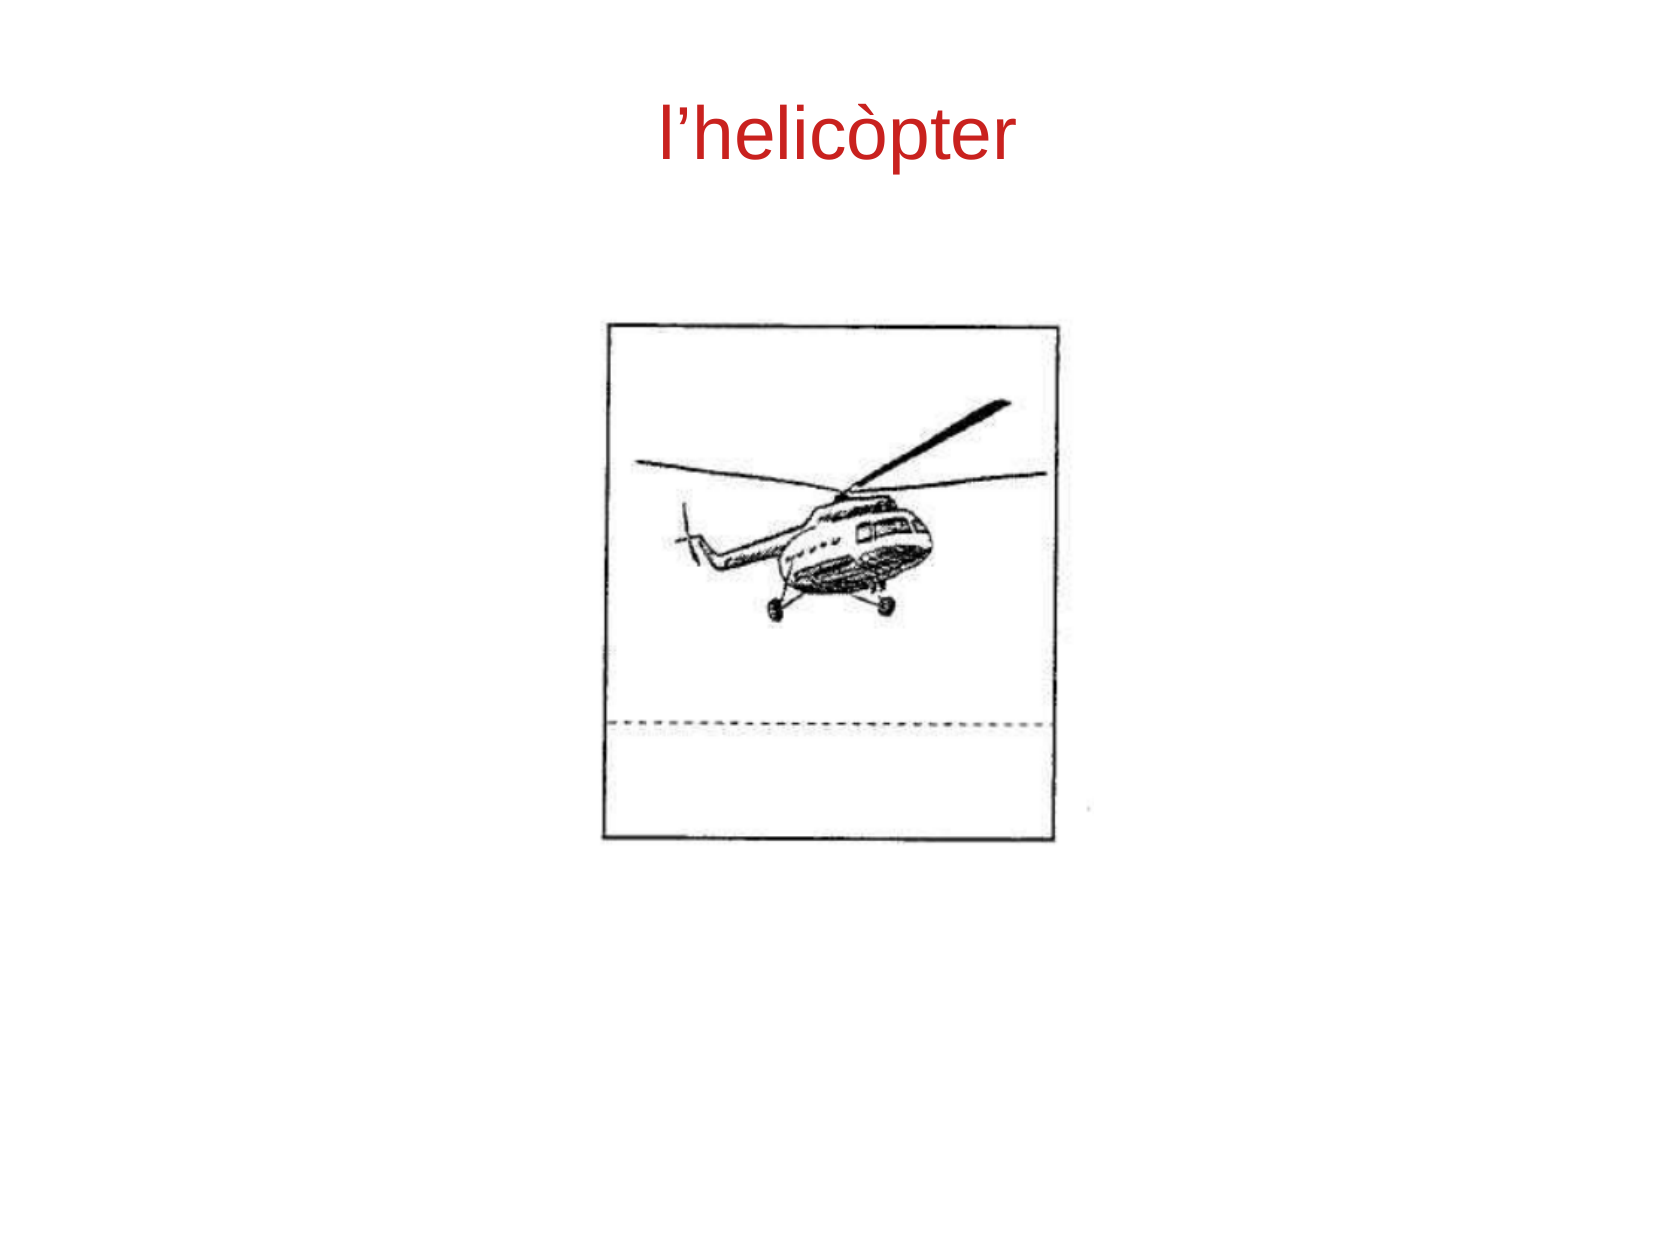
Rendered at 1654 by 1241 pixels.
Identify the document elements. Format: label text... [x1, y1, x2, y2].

picture [581, 291, 1094, 873]
text_box l’helicòpter [389, 58, 1288, 201]
